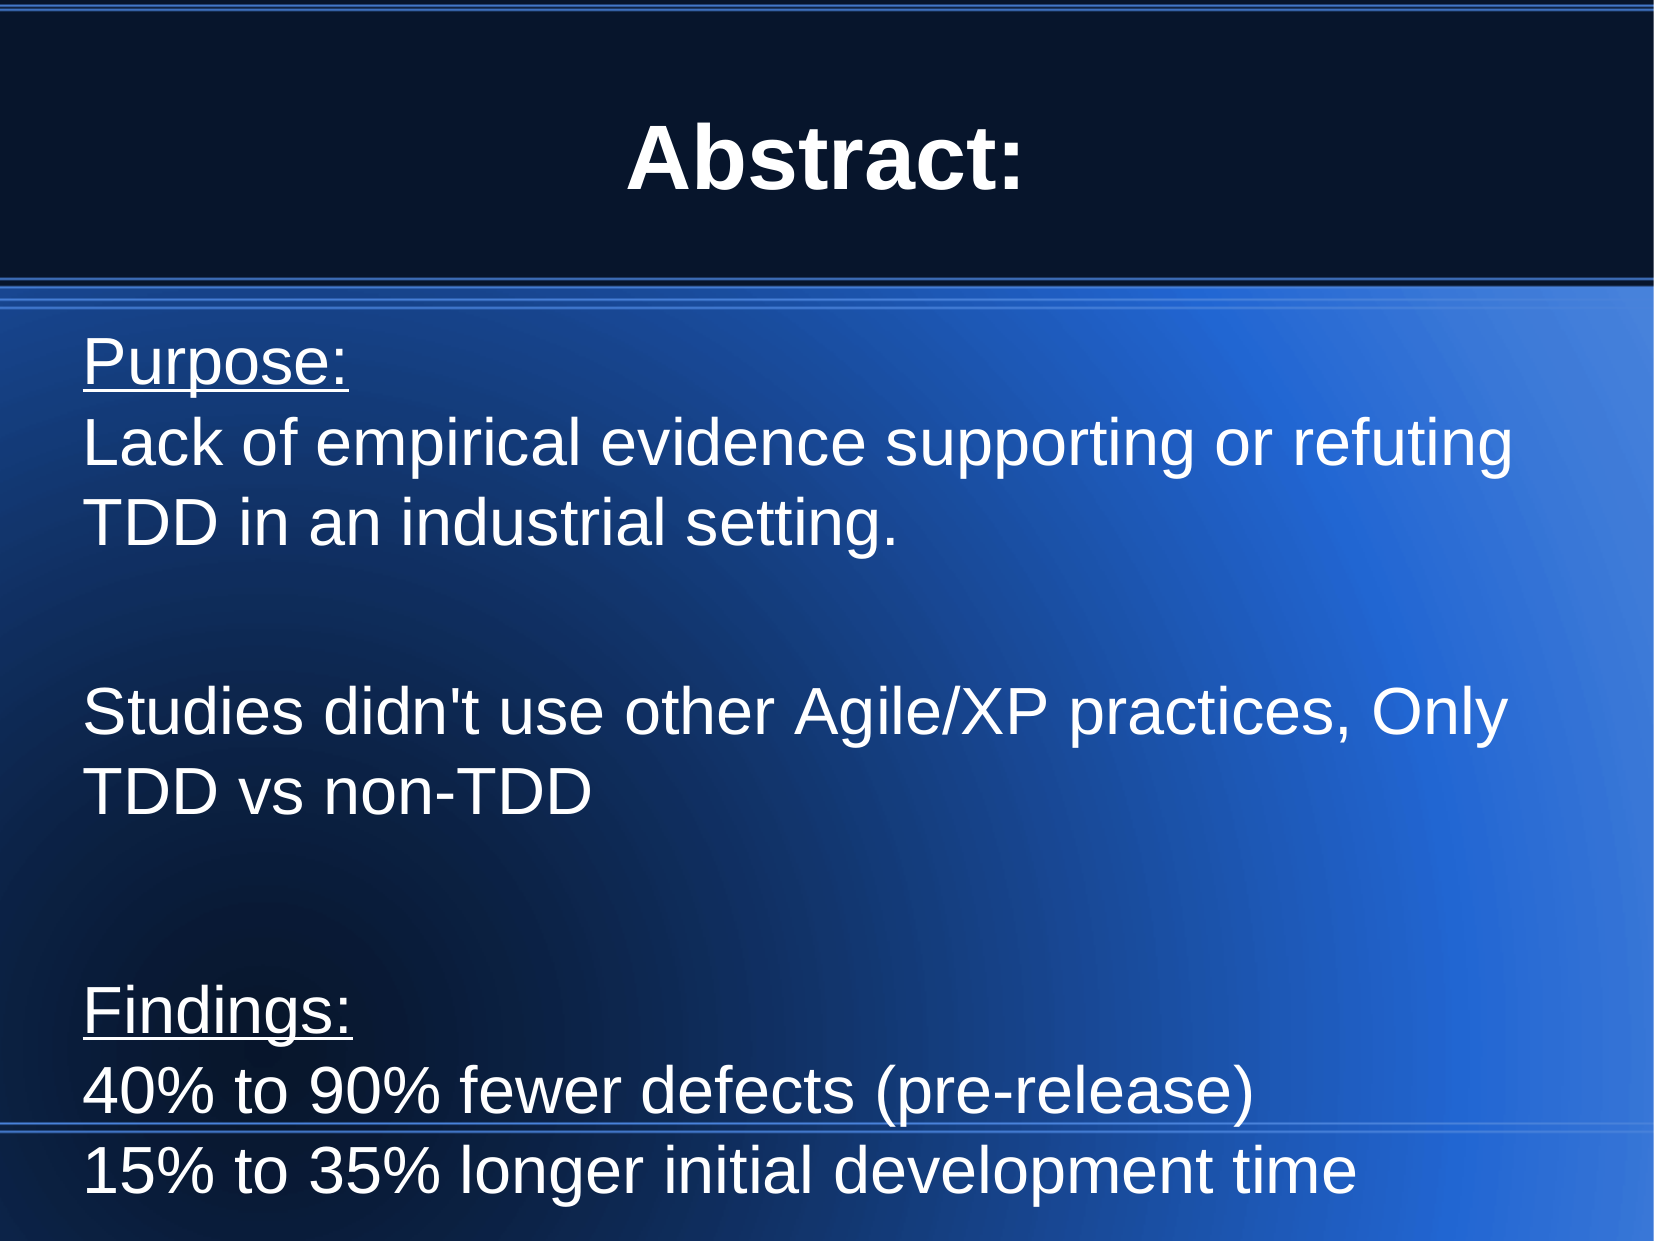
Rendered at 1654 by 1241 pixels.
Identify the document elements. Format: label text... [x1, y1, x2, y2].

title Abstract: [82, 50, 1571, 256]
subtitle Purpose: Lack of empirical evidence supporting or refuting TDD in an industrial setting. Studies didn't use other Agile/XP practices, Only TDD vs non-TDD Findings: 40% to 90% fewer defects (pre-release) 15% to 35% longer initial development time [82, 318, 1571, 1216]
